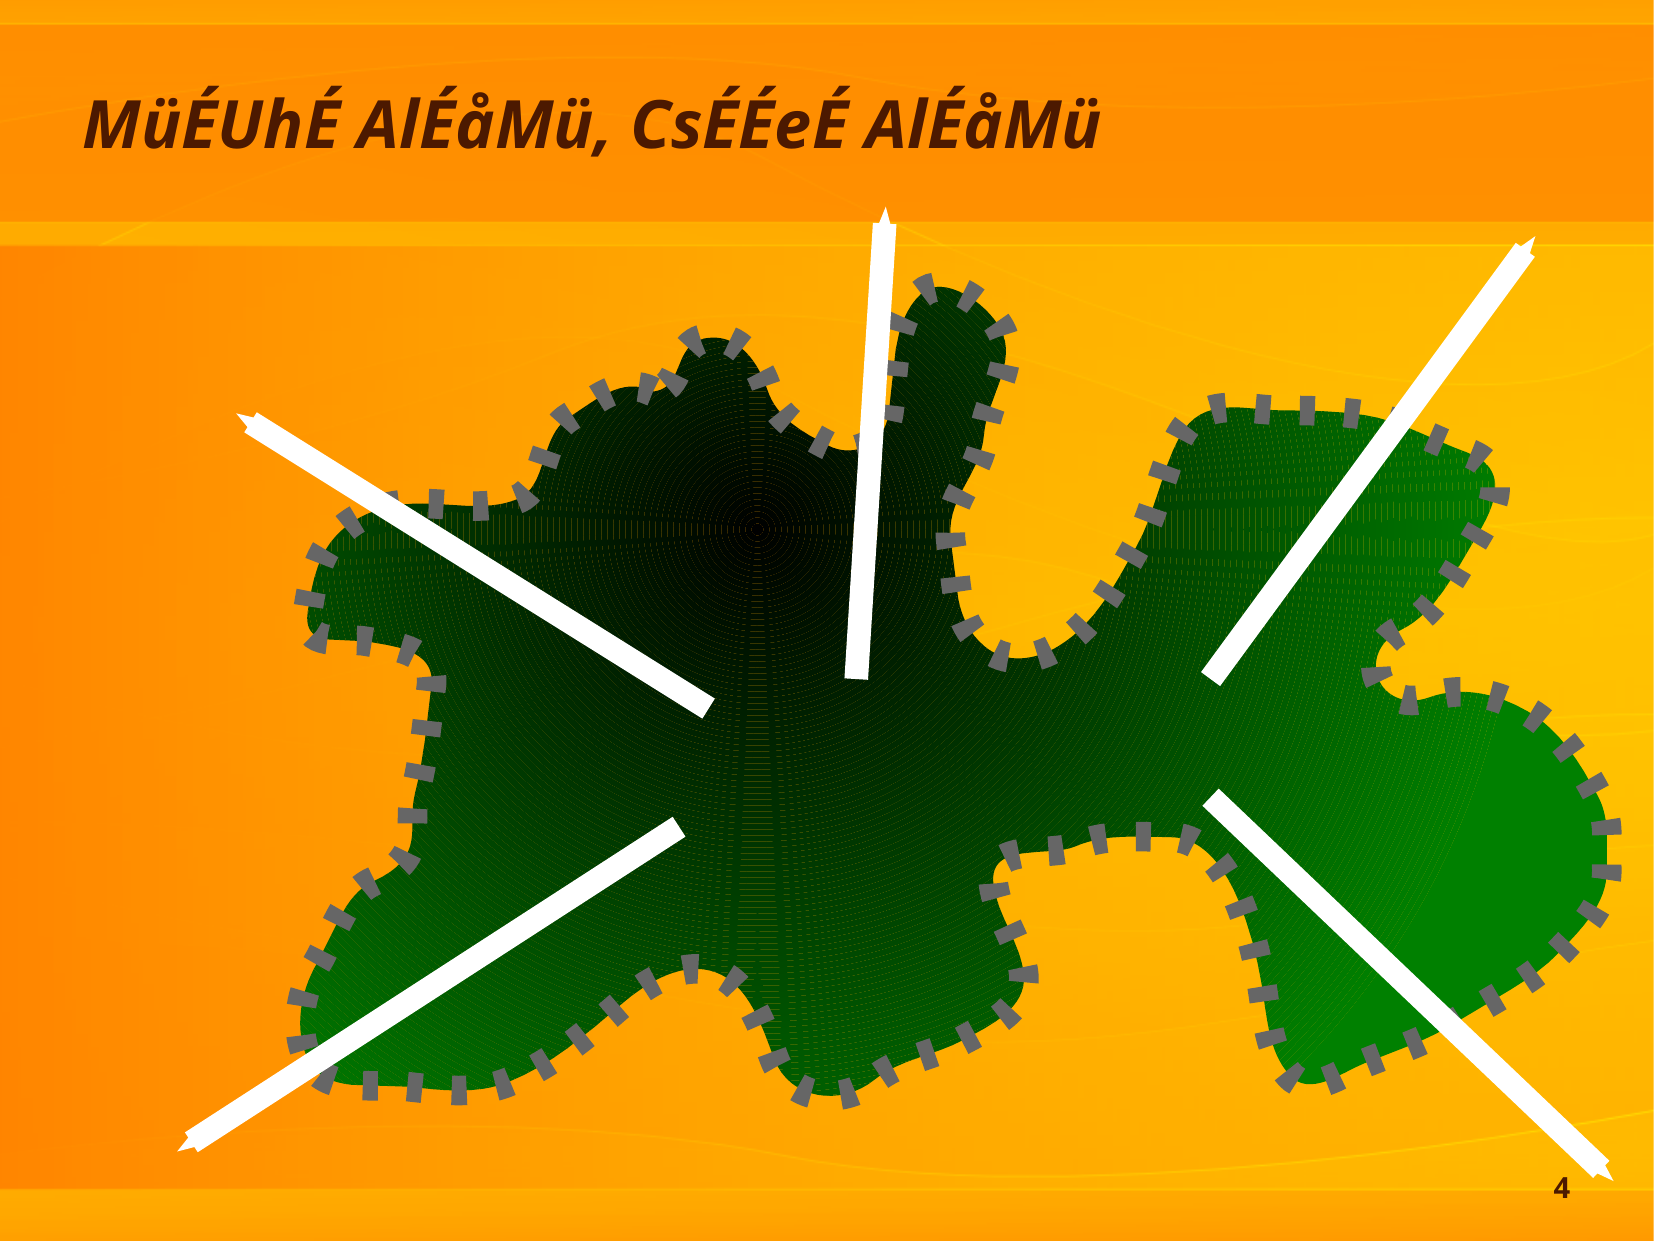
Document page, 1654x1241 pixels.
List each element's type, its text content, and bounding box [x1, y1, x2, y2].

text_box [300, 286, 1608, 1096]
title MüÉUhÉ AlÉåMü, CsÉÉeÉ AlÉåMü [23, 8, 1625, 237]
text_box [1476, 1169, 1648, 1228]
